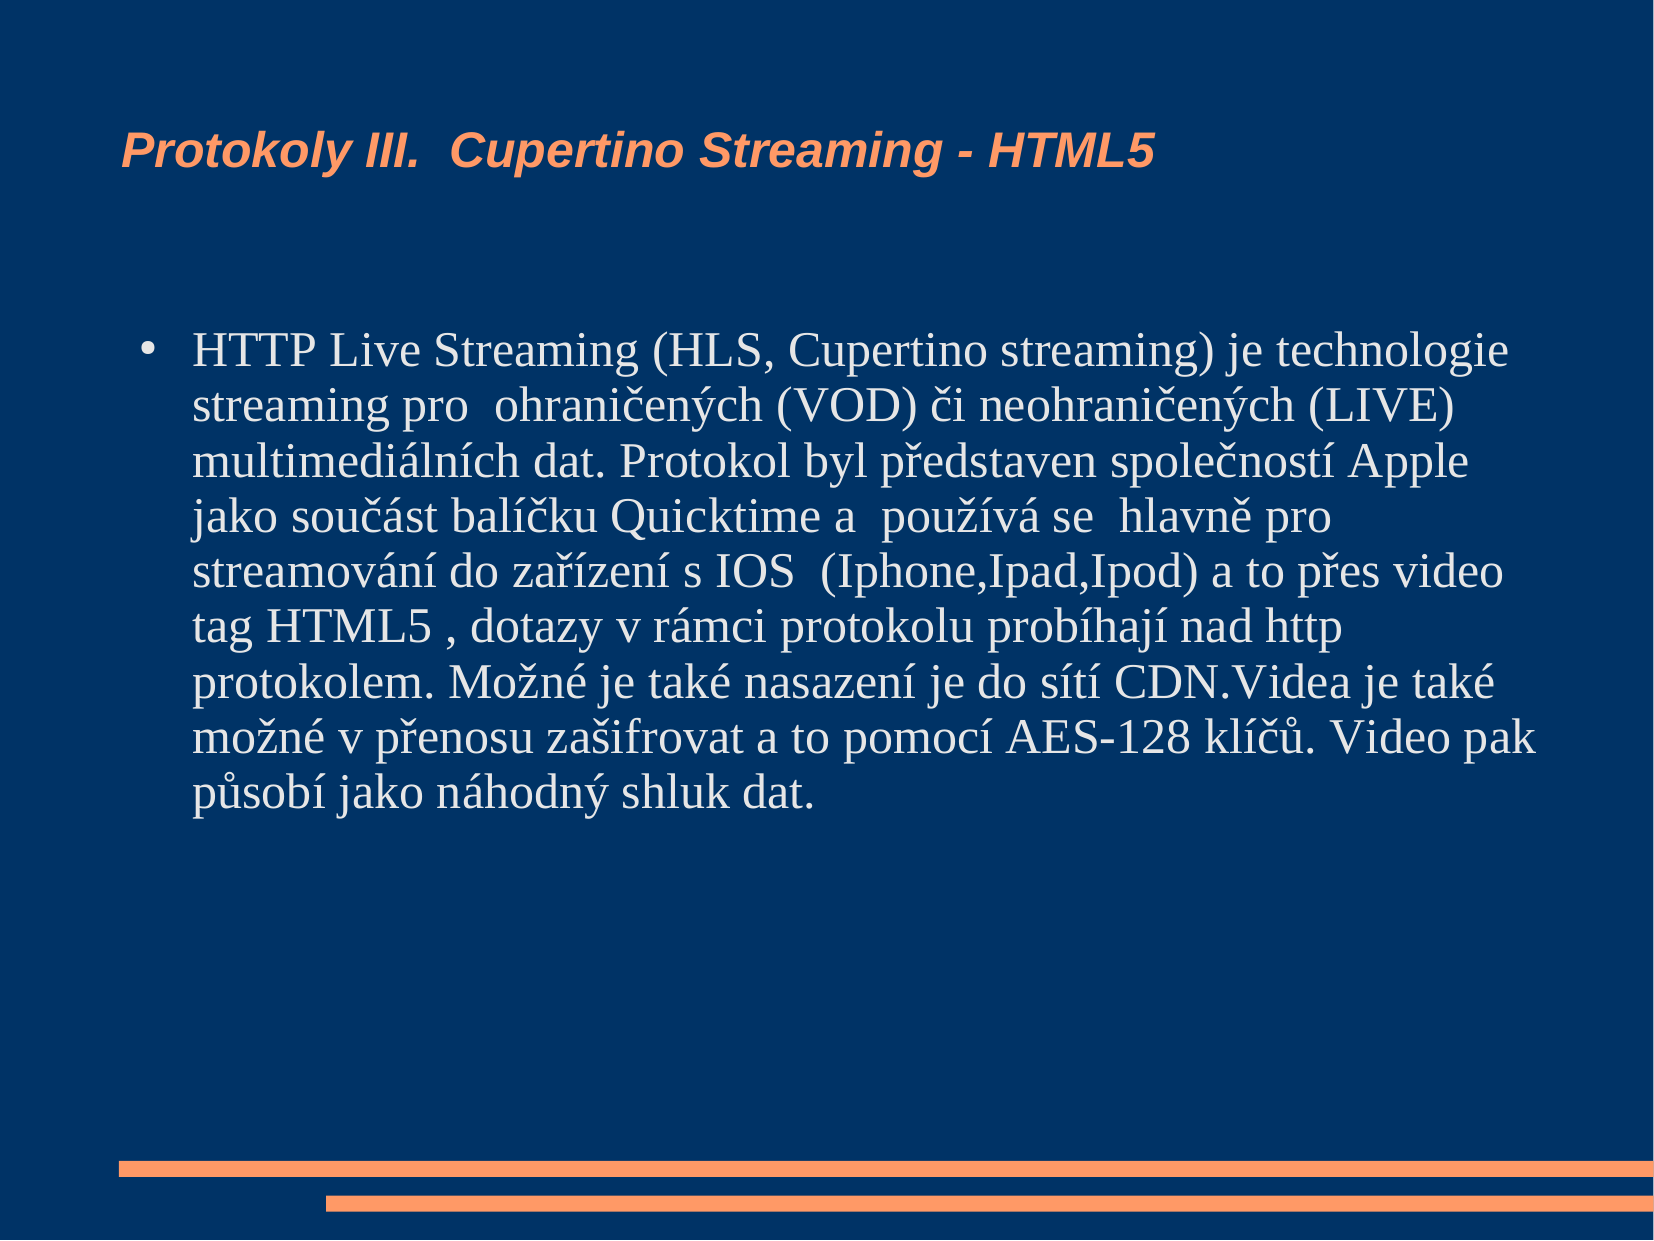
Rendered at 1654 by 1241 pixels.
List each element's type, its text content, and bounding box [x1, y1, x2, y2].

title Protokoly III. Cupertino Streaming - HTML5 [121, 46, 1534, 254]
list HTTP Live Streaming (HLS, Cupertino streaming) je technologie streaming pro ohraničených (VOD) či neohraničených (LIVE) multimediálních dat. Protokol byl představen společností Apple jako součást balíčku Quicktime a používá se hlavně pro streamování do zařízení s IOS (Iphone,Ipad,Ipod) a to přes video tag HTML5 , dotazy v rámci protokolu probíhají nad http protokolem. Možné je také nasazení je do sítí CDN.Videa je také možné v přenosu zašifrovat a to pomocí AES-128 klíčů. Video pak působí jako náhodný shluk dat. [121, 322, 1561, 1132]
